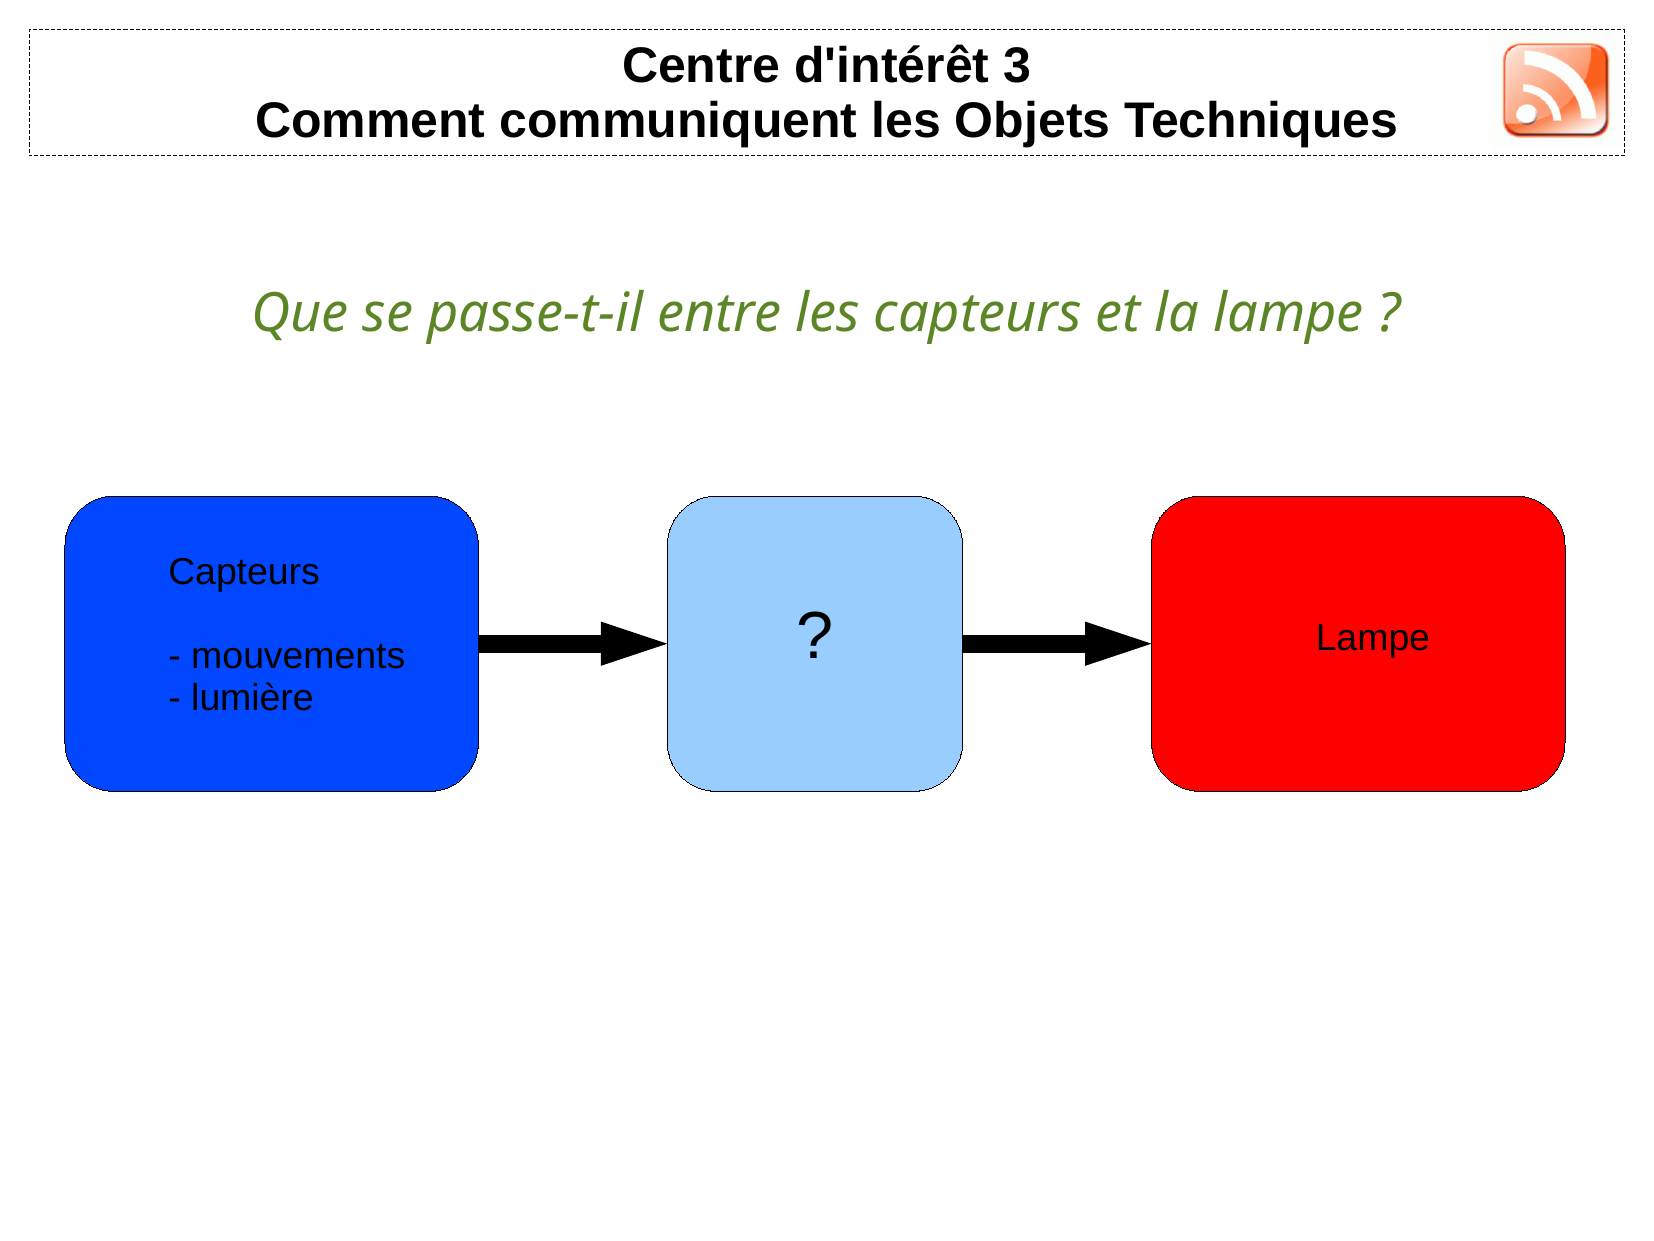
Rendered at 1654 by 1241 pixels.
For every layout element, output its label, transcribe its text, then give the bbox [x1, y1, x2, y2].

text_box ? [755, 590, 875, 680]
text_box Capteurs - mouvements - lumière [153, 543, 479, 727]
text_box Que se passe-t-il entre les capteurs et la lampe ? [44, 265, 1610, 357]
text_box Lampe [1269, 608, 1477, 666]
text_box [1151, 496, 1566, 792]
text_box [64, 496, 479, 792]
text_box Centre d'intérêt 3 Comment communiquent les Objets Techniques [29, 29, 1625, 156]
text_box [667, 496, 963, 792]
